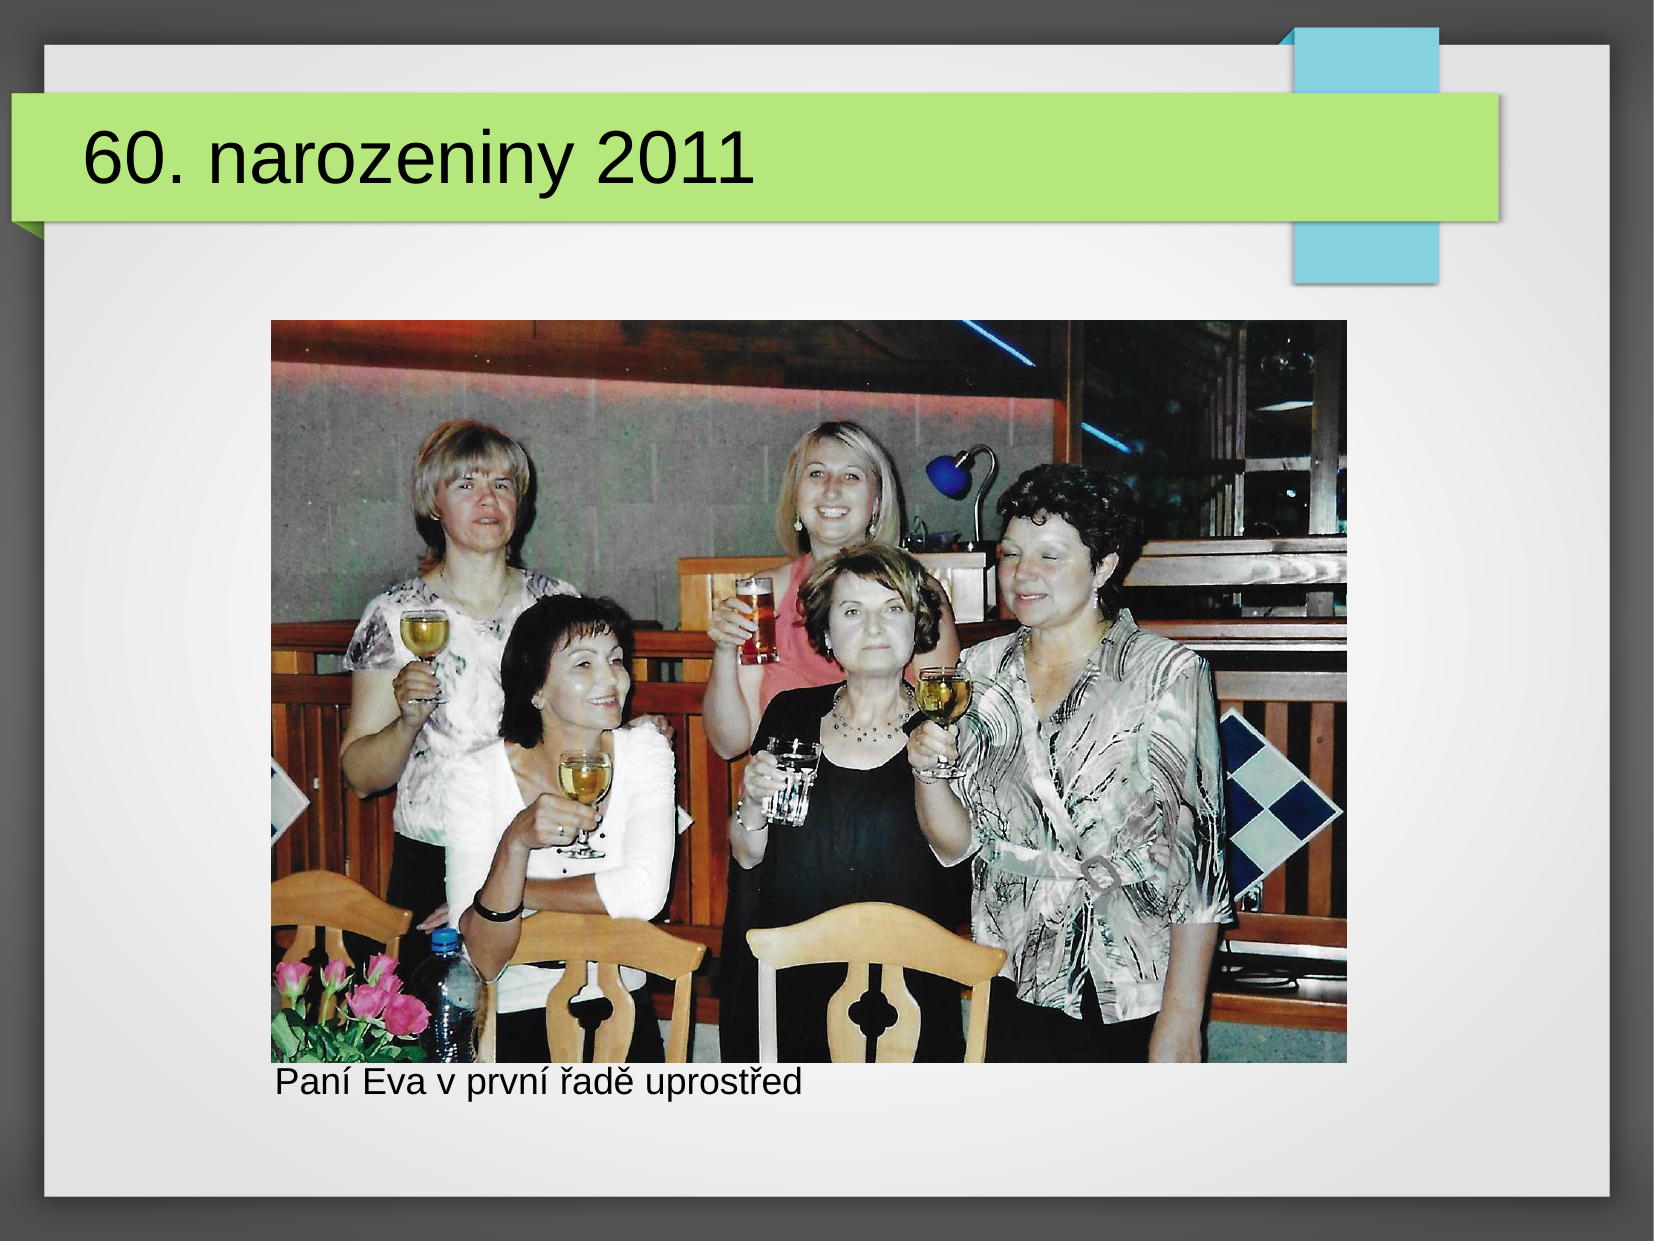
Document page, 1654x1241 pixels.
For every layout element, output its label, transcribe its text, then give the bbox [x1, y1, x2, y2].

text_box Paní Eva v první řadě uprostřed [259, 1053, 1241, 1111]
title 60. narozeniny 2011 [82, 94, 1264, 213]
picture [271, 320, 1347, 1063]
